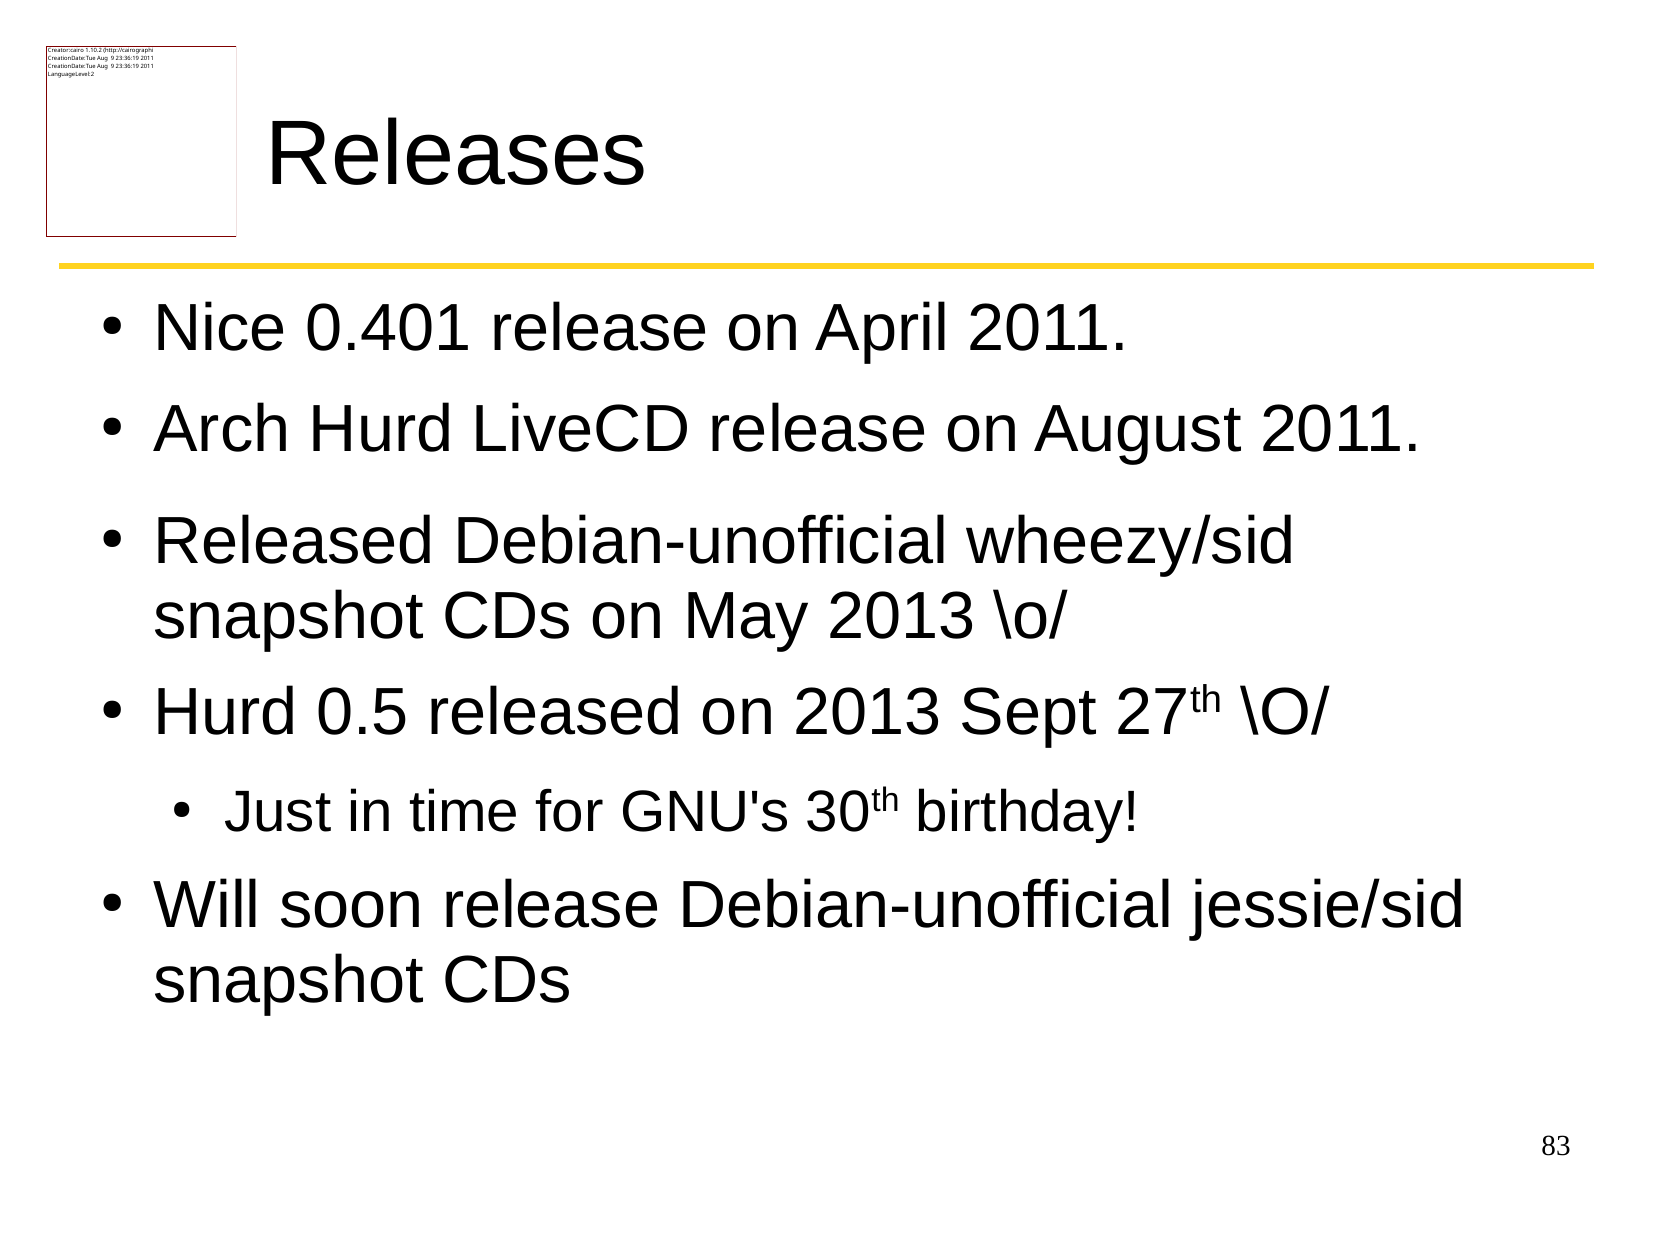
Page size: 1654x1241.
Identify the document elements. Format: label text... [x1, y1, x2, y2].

list Nice 0.401 release on April 2011. [82, 290, 1571, 390]
list Hurd 0.5 released on 2013 Sept 27th \O/ Just in time for GNU's 30th birthday! Will soon release Debian-unofficial jessie/sid snapshot CDs [82, 674, 1571, 1241]
list Arch Hurd LiveCD release on August 2011. [82, 390, 1571, 502]
title Releases [265, 49, 1571, 257]
list Released Debian-unofficial wheezy/sid snapshot CDs on May 2013 \o/ [82, 502, 1571, 674]
